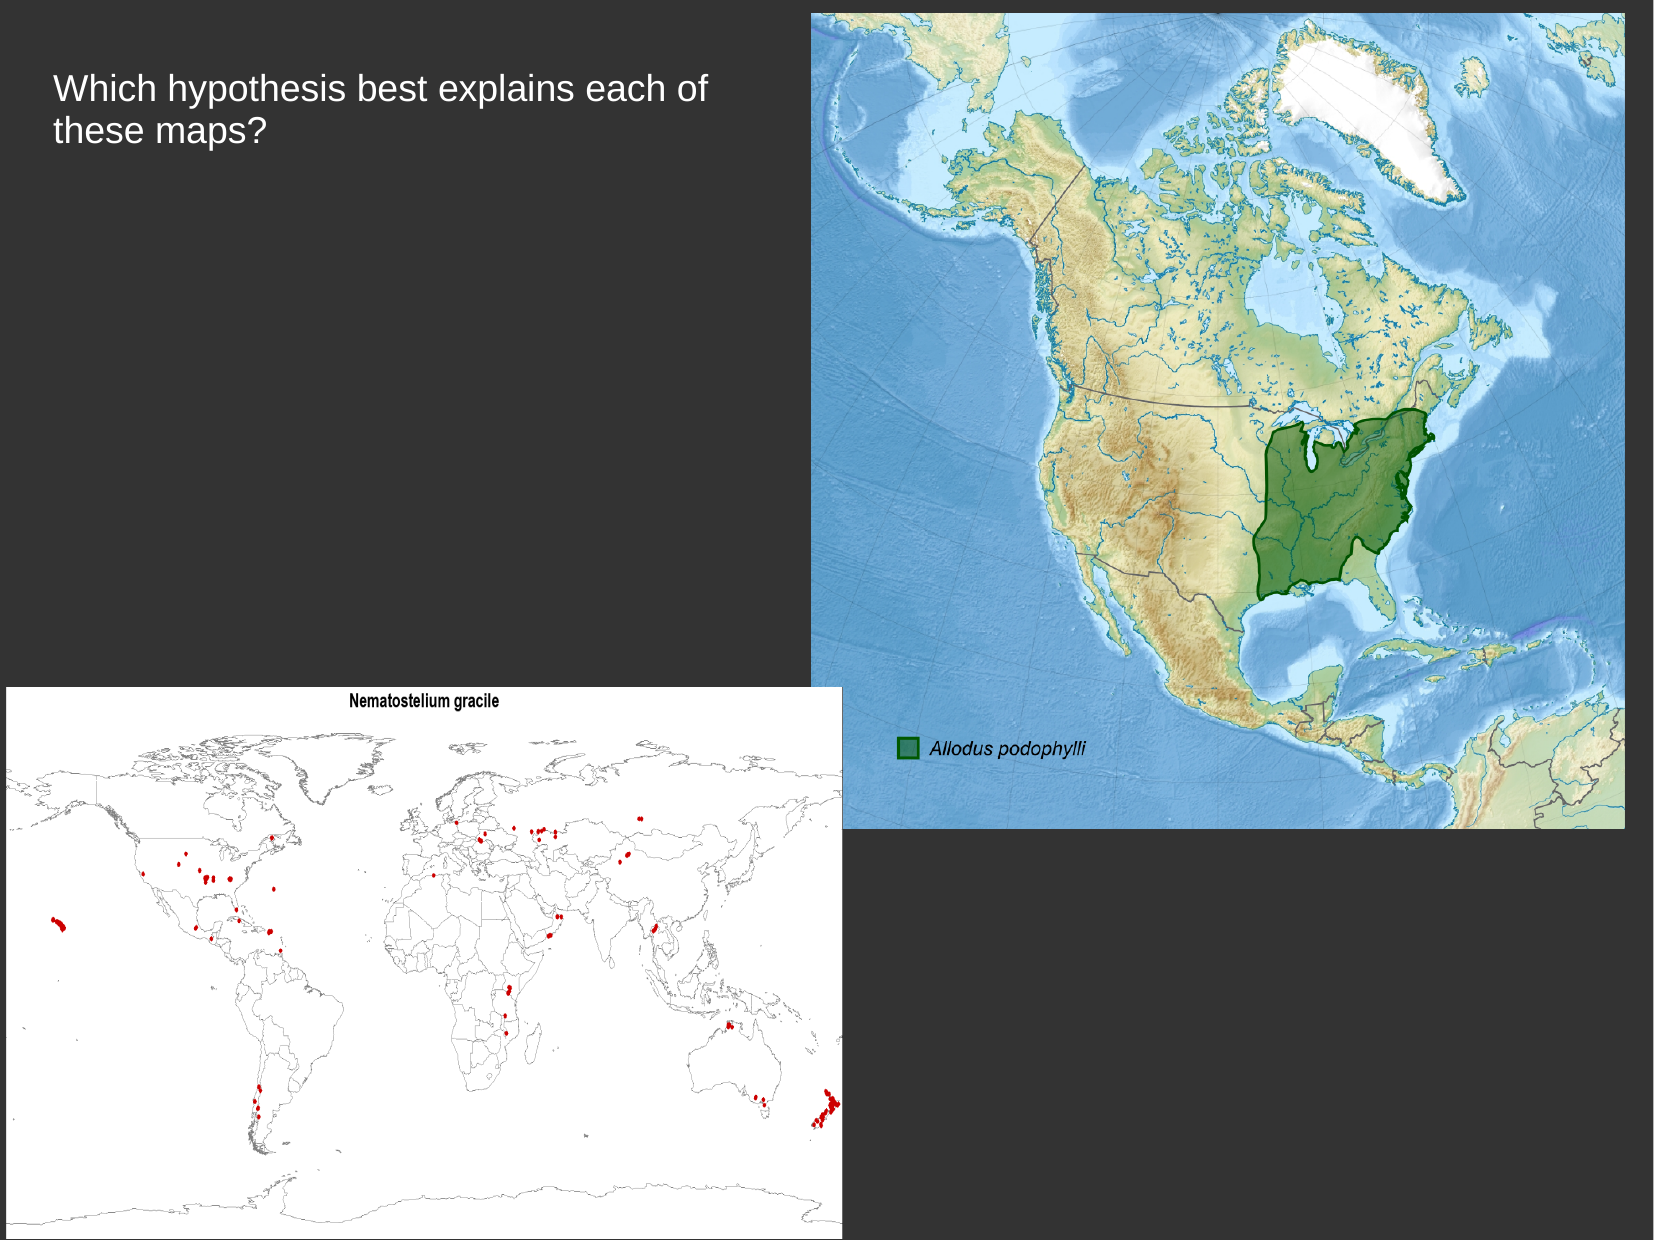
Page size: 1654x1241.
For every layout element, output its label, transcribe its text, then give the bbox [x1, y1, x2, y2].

text_box Which hypothesis best explains each of these maps? [38, 59, 754, 159]
picture [6, 13, 1625, 1239]
